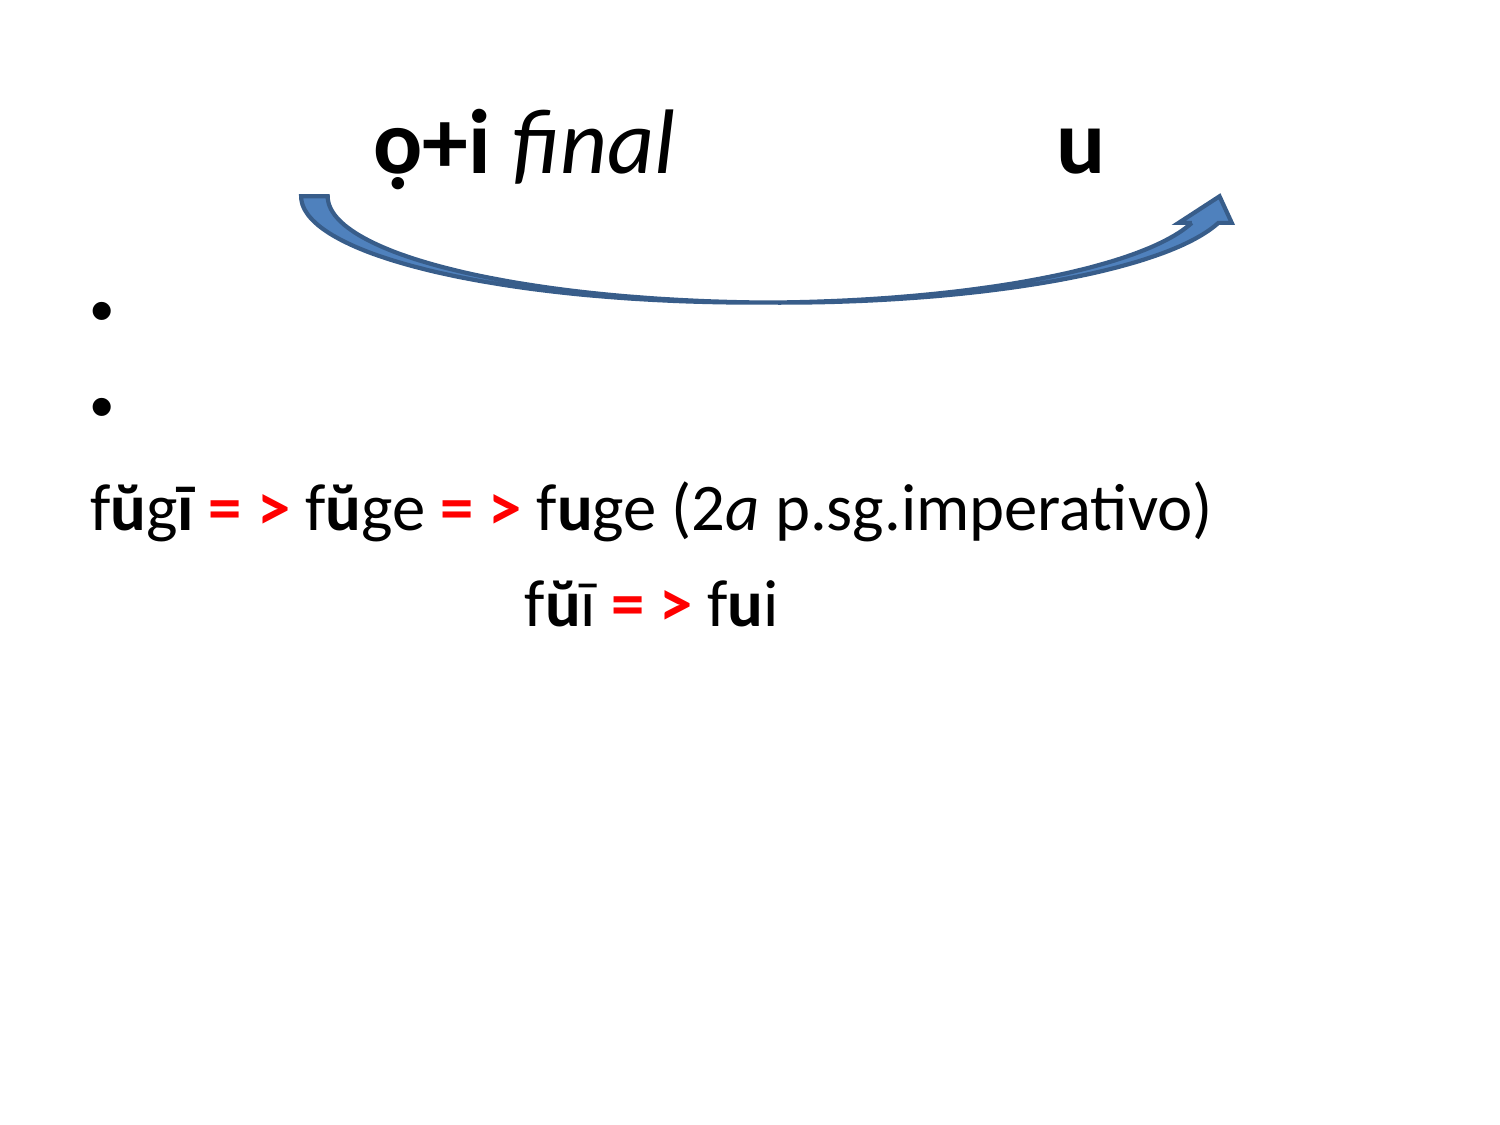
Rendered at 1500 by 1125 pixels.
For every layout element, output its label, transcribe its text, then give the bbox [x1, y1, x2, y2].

title ọ+i final u [64, 42, 1415, 231]
text_box [301, 196, 1232, 303]
list fŭgī = > fŭge = > fuge (2a p.sg.imperativo) fŭī = > fui [75, 262, 1426, 1005]
list fŭgī = > fŭge = > fuge (2a p.sg.imperativo) fŭī = > fui [428, 262, 1106, 302]
